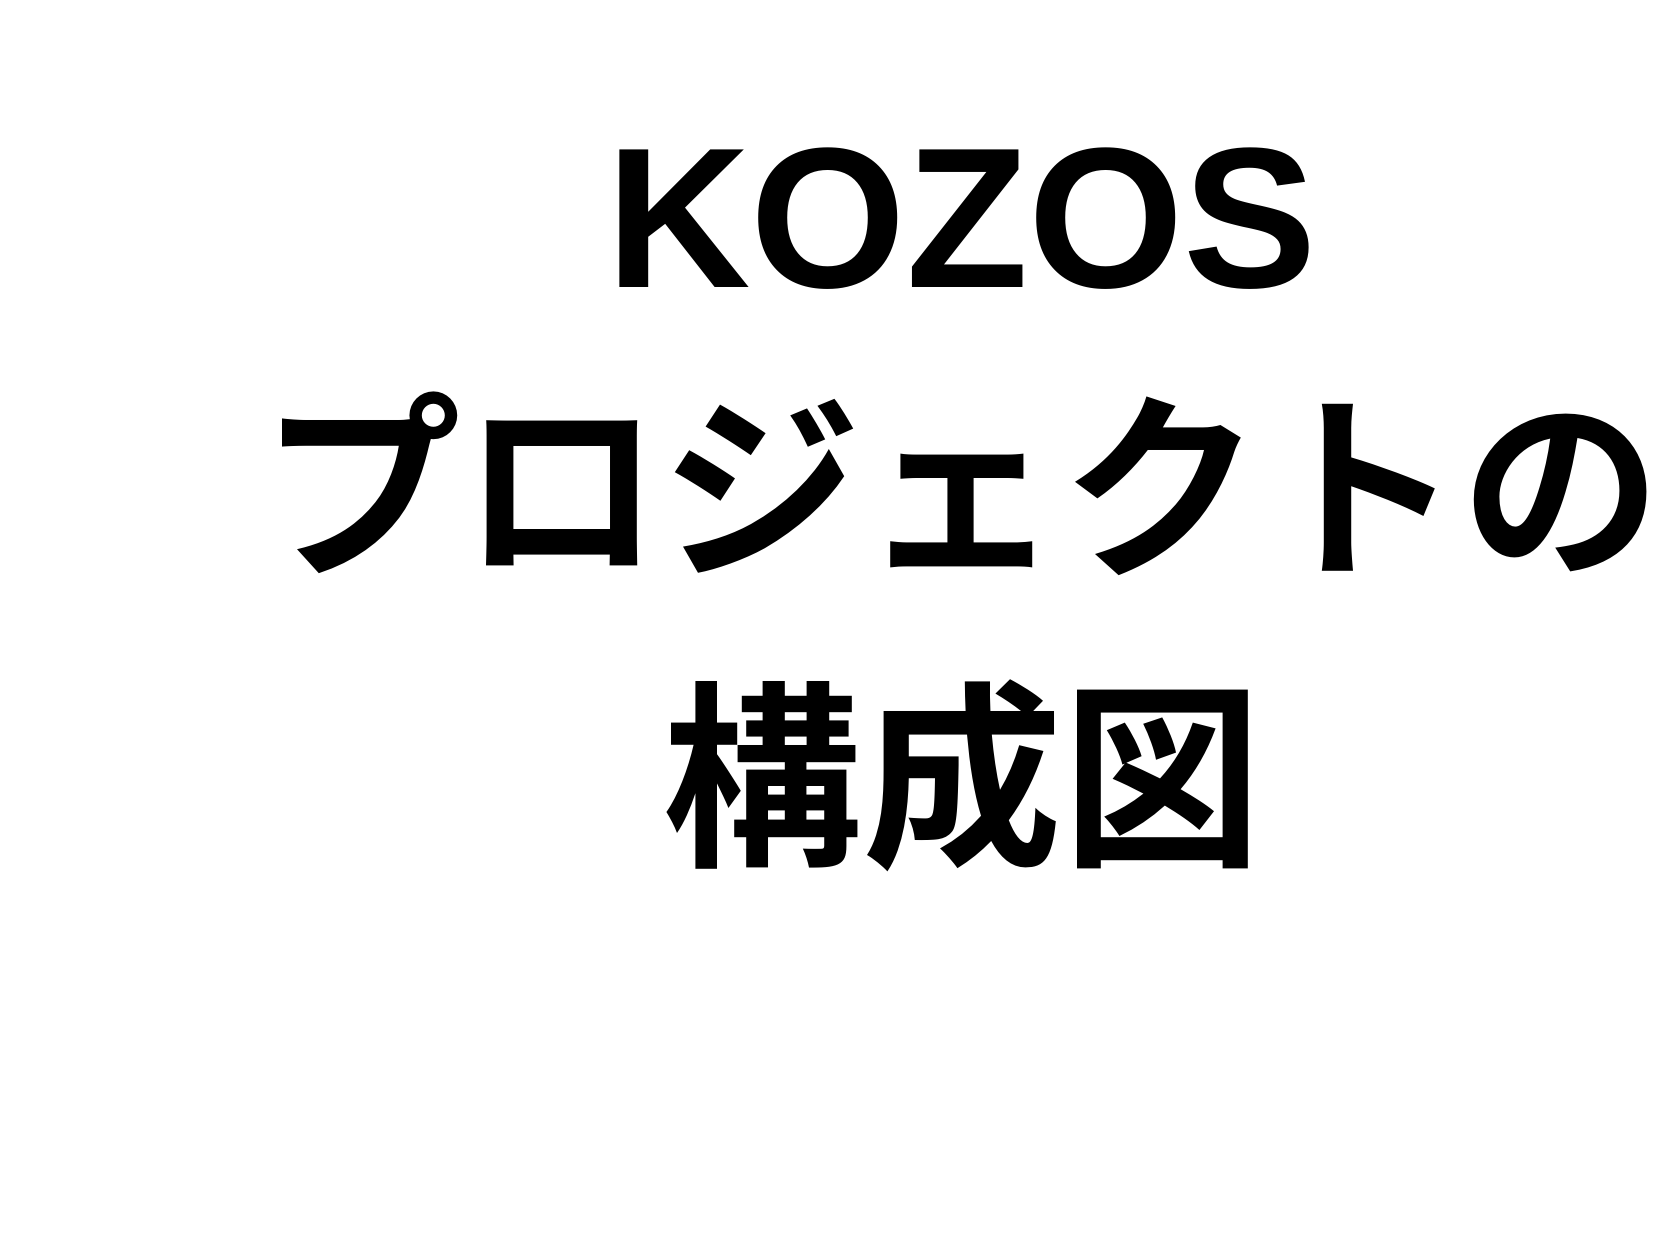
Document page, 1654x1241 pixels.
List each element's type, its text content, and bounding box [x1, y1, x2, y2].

text_box KOZOS プロジェクトの 構成図 [247, 99, 1447, 739]
